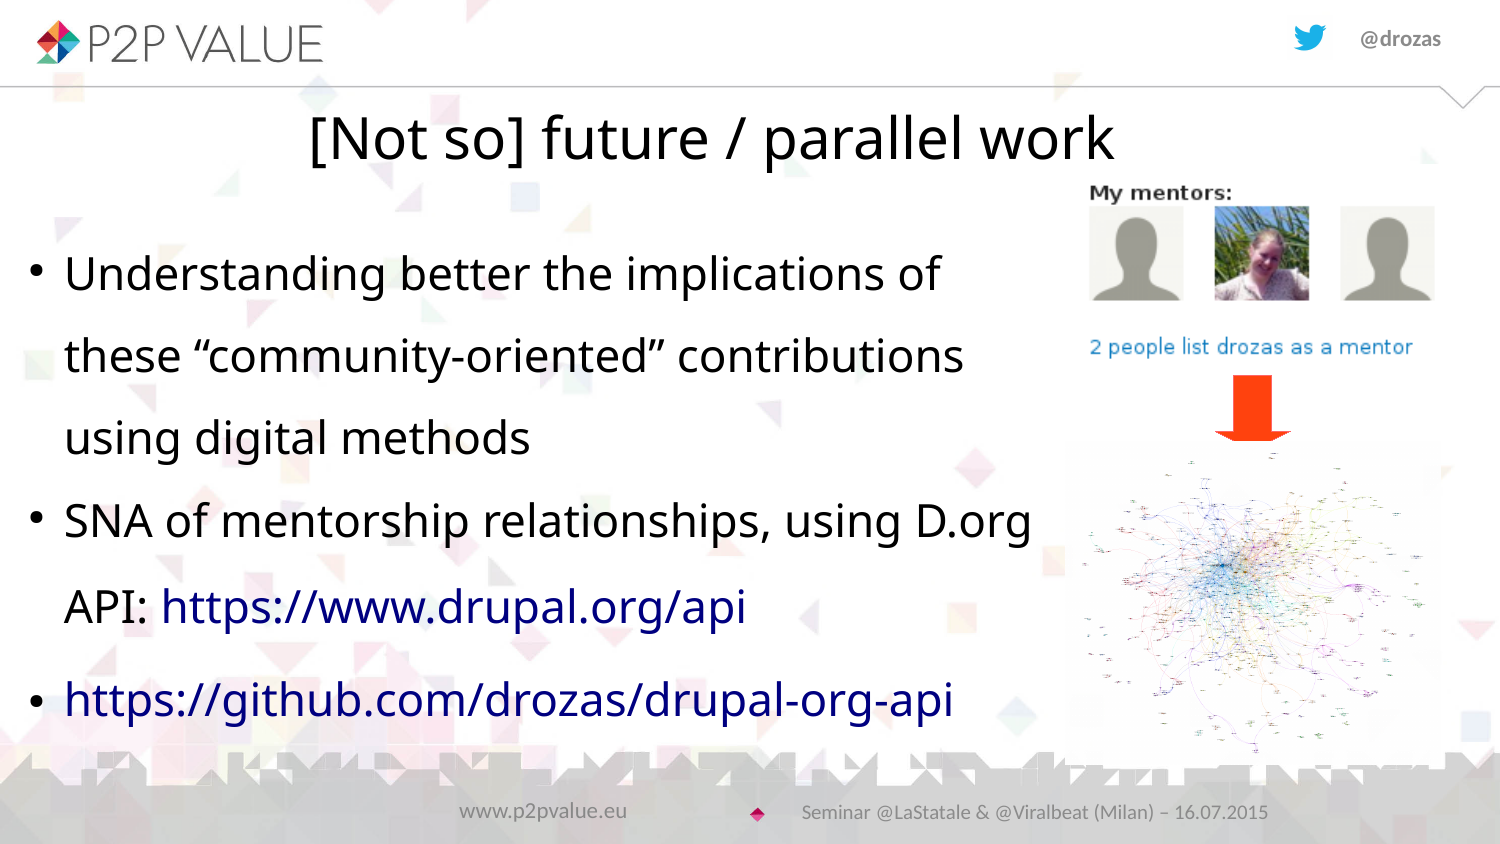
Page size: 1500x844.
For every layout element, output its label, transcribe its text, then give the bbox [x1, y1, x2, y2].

text_box [1215, 375, 1291, 441]
text_box www.p2pvalue.eu [453, 789, 672, 829]
subtitle Understanding better the implications of these “community-oriented” contributions using digital methods SNA of mentorship relationships, using D.org API: https://www.drupal.org/api https://github.com/drozas/drupal-org-api [15, 210, 1051, 766]
text_box Seminar @LaStatale & @Viralbeat (Milan) – 16.07.2015 [788, 788, 1481, 834]
text_box @drozas [1333, 15, 1455, 60]
title [Not so] future / parallel work [60, 92, 1366, 181]
picture [0, 0, 1500, 844]
